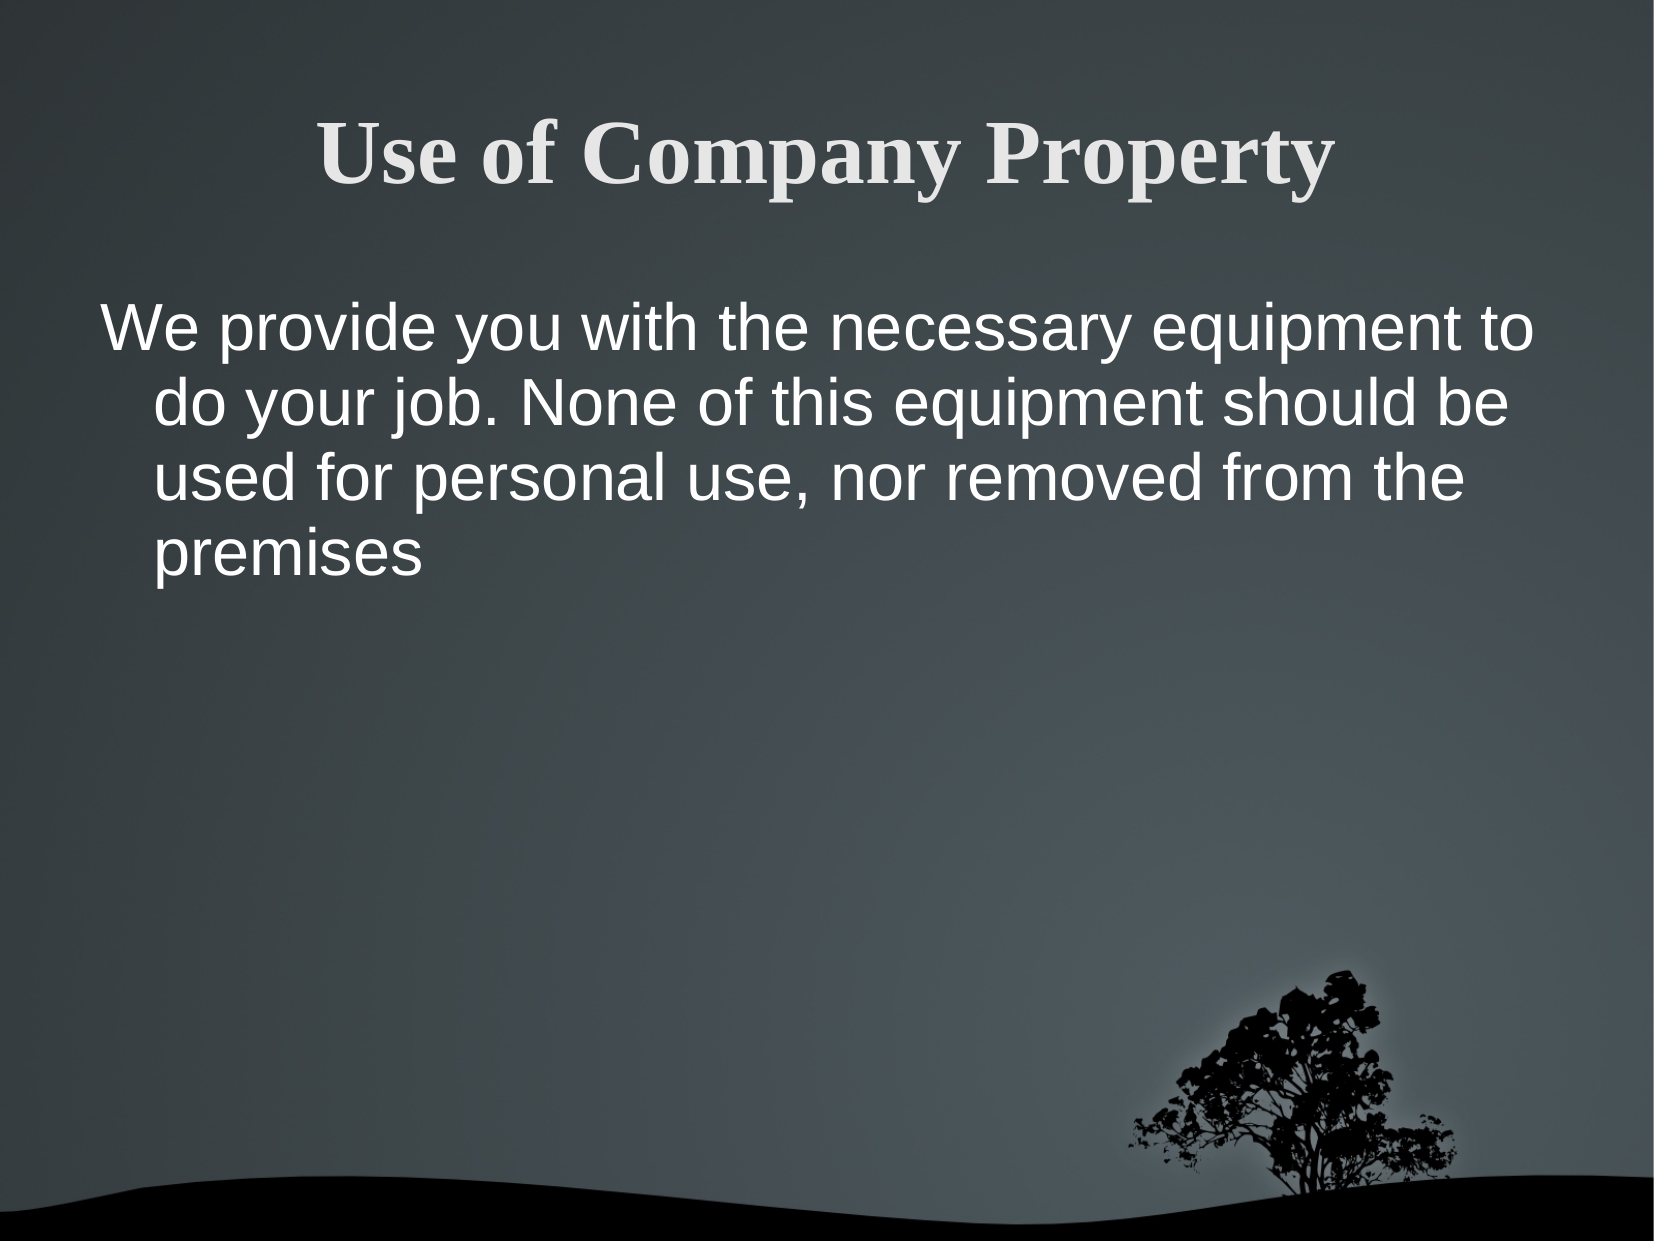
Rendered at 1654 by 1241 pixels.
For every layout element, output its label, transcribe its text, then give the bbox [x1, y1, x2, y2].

title Use of Company Property [82, 49, 1571, 257]
list We provide you with the necessary equipment to do your job. None of this equipment should be used for personal use, nor removed from the premises [82, 290, 1571, 1109]
picture [0, 0, 1654, 1241]
